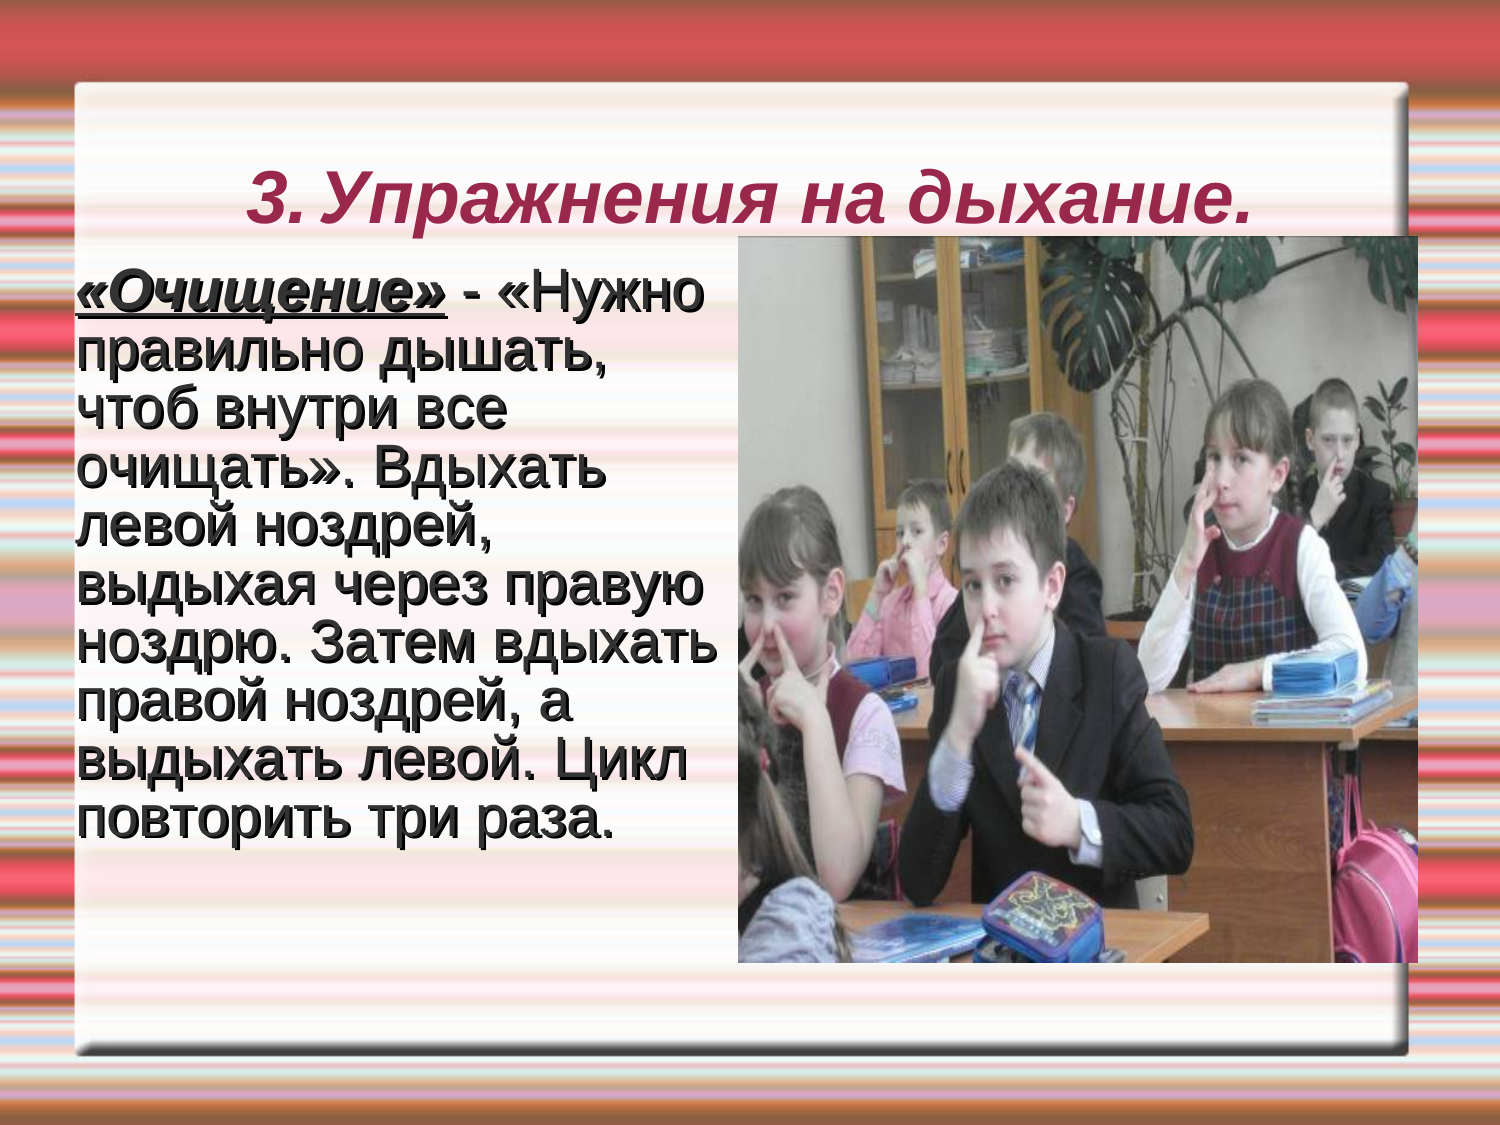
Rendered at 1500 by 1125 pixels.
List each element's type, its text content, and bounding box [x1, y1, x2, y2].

title 3. Упражнения на дыхание. [110, 104, 1392, 292]
list «Очищение» - «Нужно правильно дышать, чтоб внутри все очищать». Вдыхать левой ноздрей, выдыхая через правую ноздрю. Затем вдыхать правой ноздрей, а выдыхать левой. Цикл повторить три раза. [75, 263, 734, 1006]
picture [0, 0, 1500, 1125]
